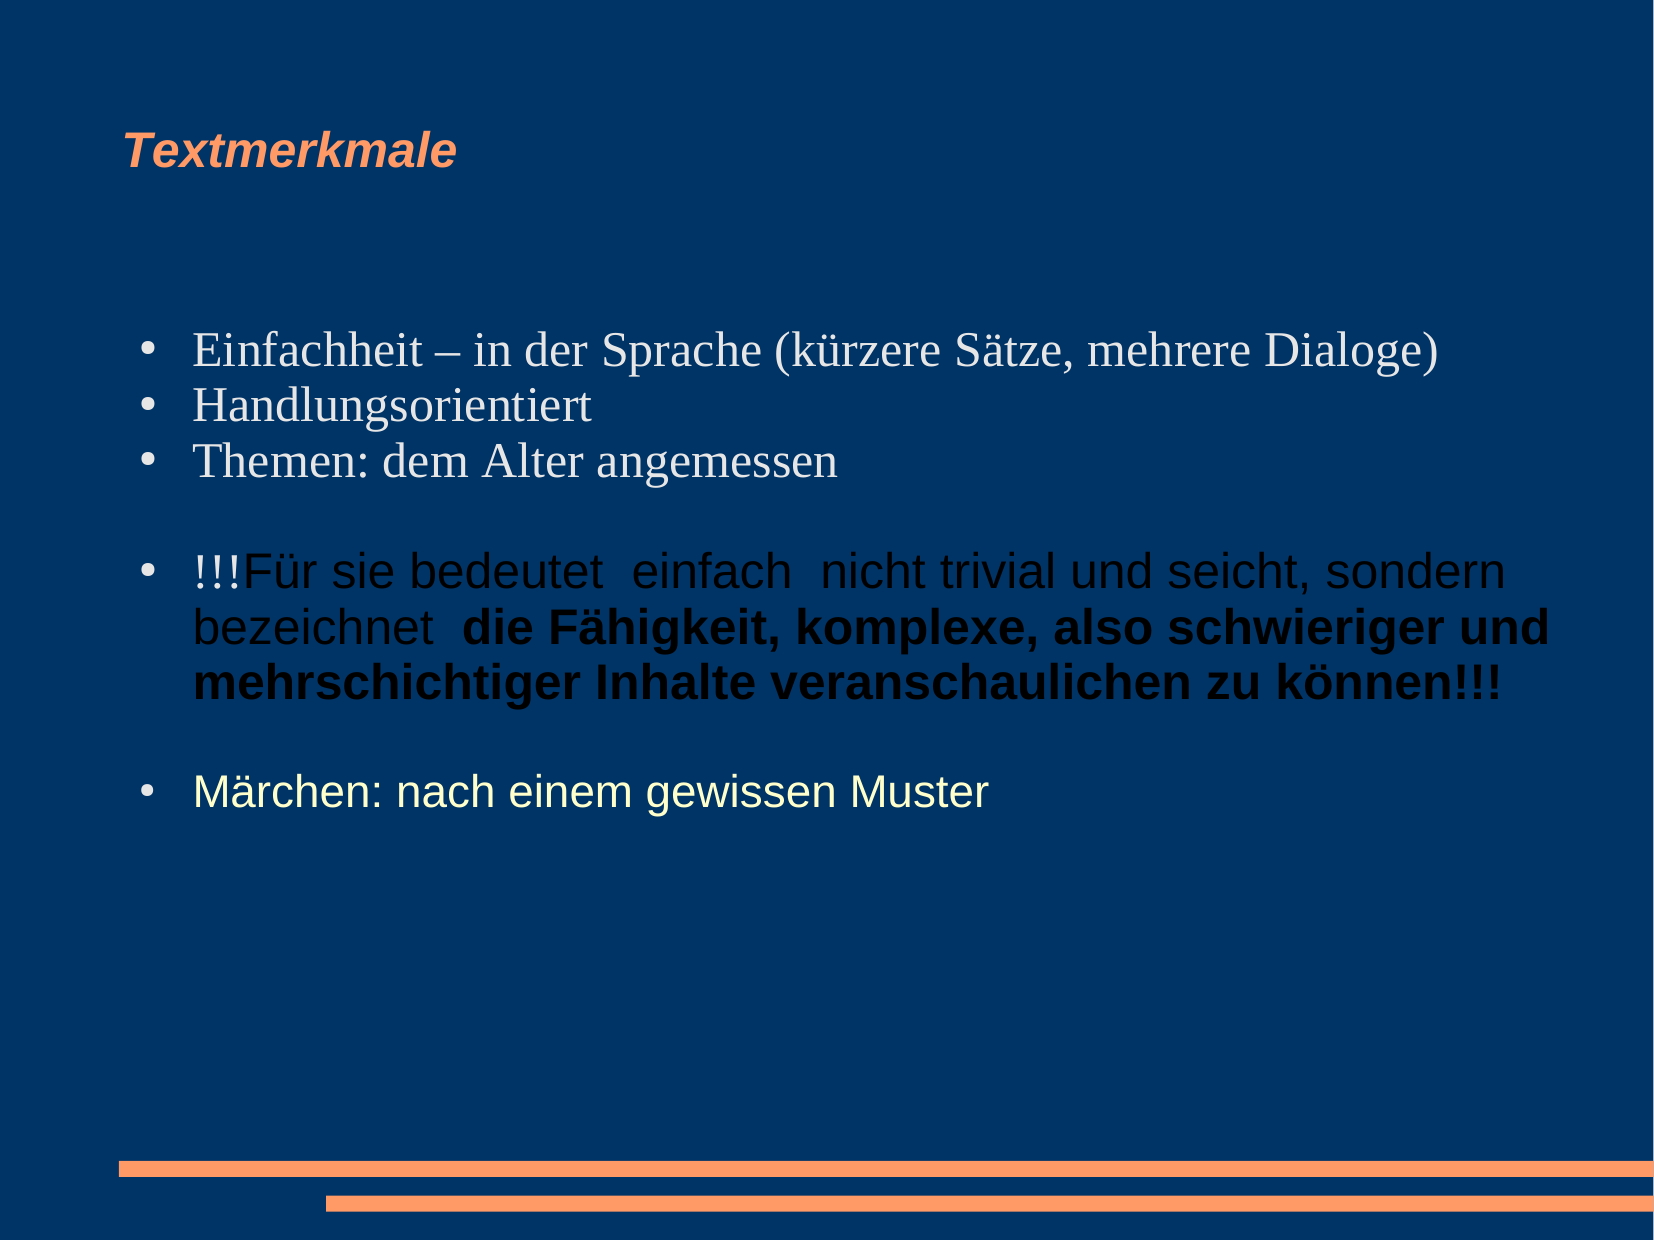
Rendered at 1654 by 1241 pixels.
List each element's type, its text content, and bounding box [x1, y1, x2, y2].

list Einfachheit – in der Sprache (kürzere Sätze, mehrere Dialoge) Handlungsorientiert Themen: dem Alter angemessen !!!Für sie bedeutet einfach nicht trivial und seicht, sondern bezeichnet die Fähigkeit, komplexe, also schwieriger und mehrschichtiger Inhalte veranschaulichen zu können!!! Märchen: nach einem gewissen Muster [121, 322, 1561, 1132]
title Textmerkmale [121, 46, 1534, 254]
